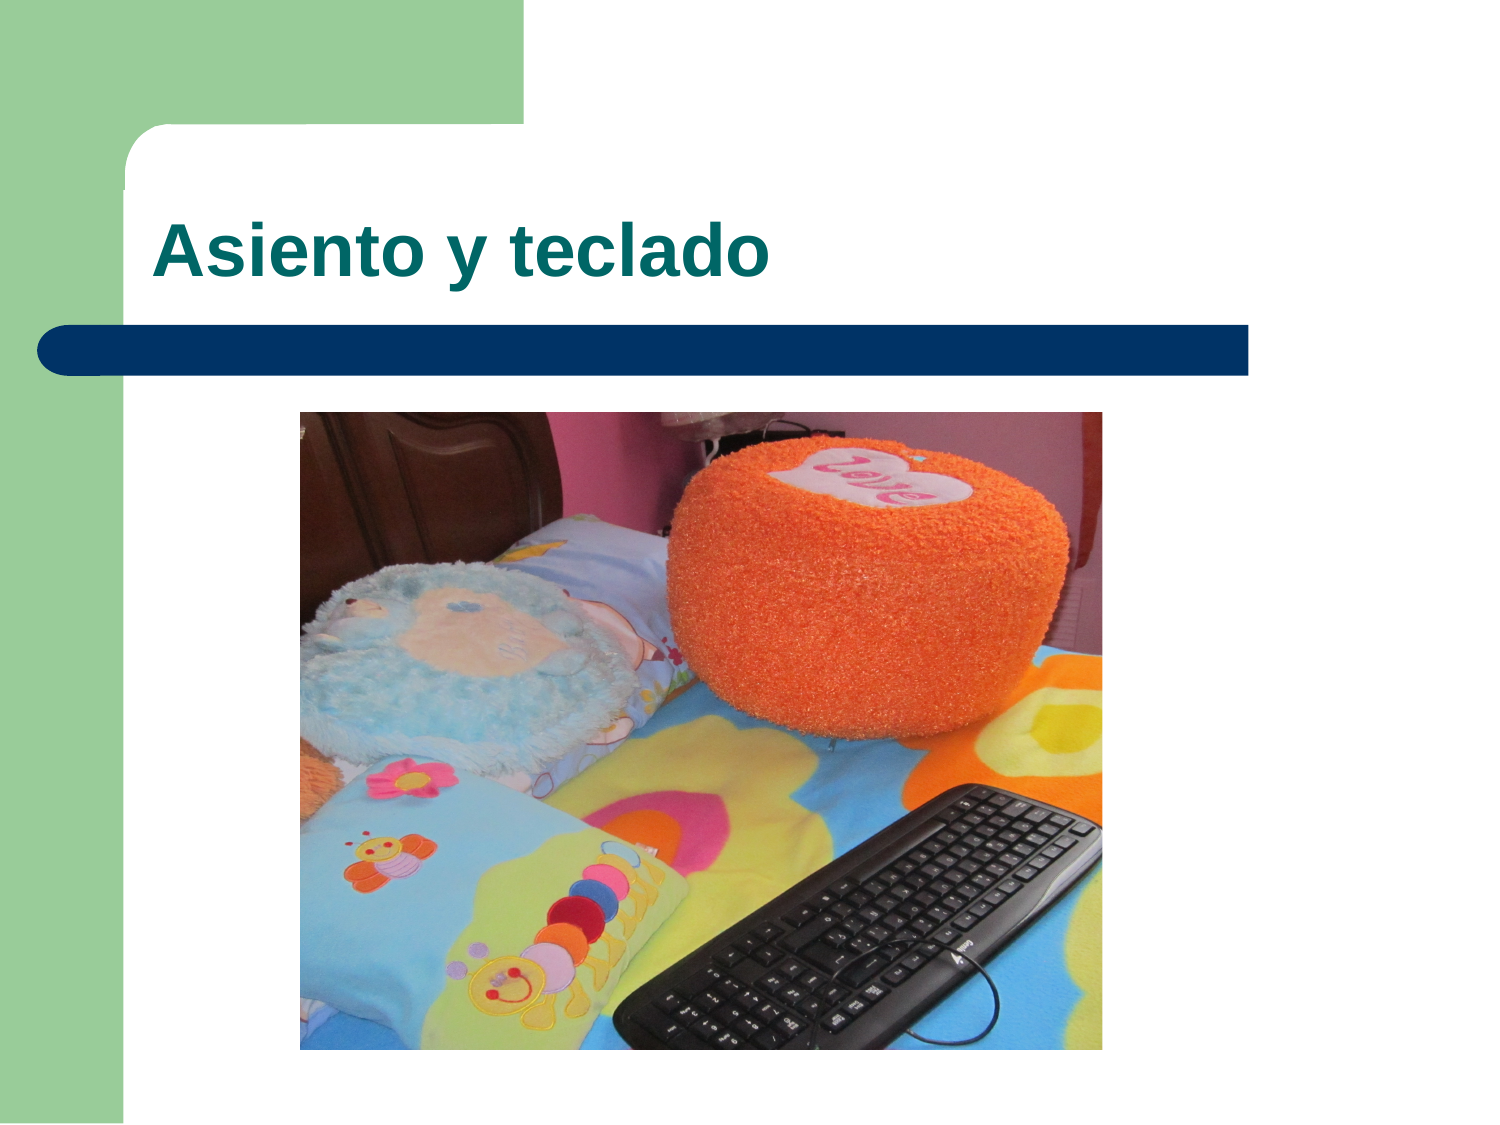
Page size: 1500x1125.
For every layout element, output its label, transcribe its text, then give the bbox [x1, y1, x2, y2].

picture [300, 412, 1103, 1051]
title Asiento y teclado [136, 136, 1414, 301]
